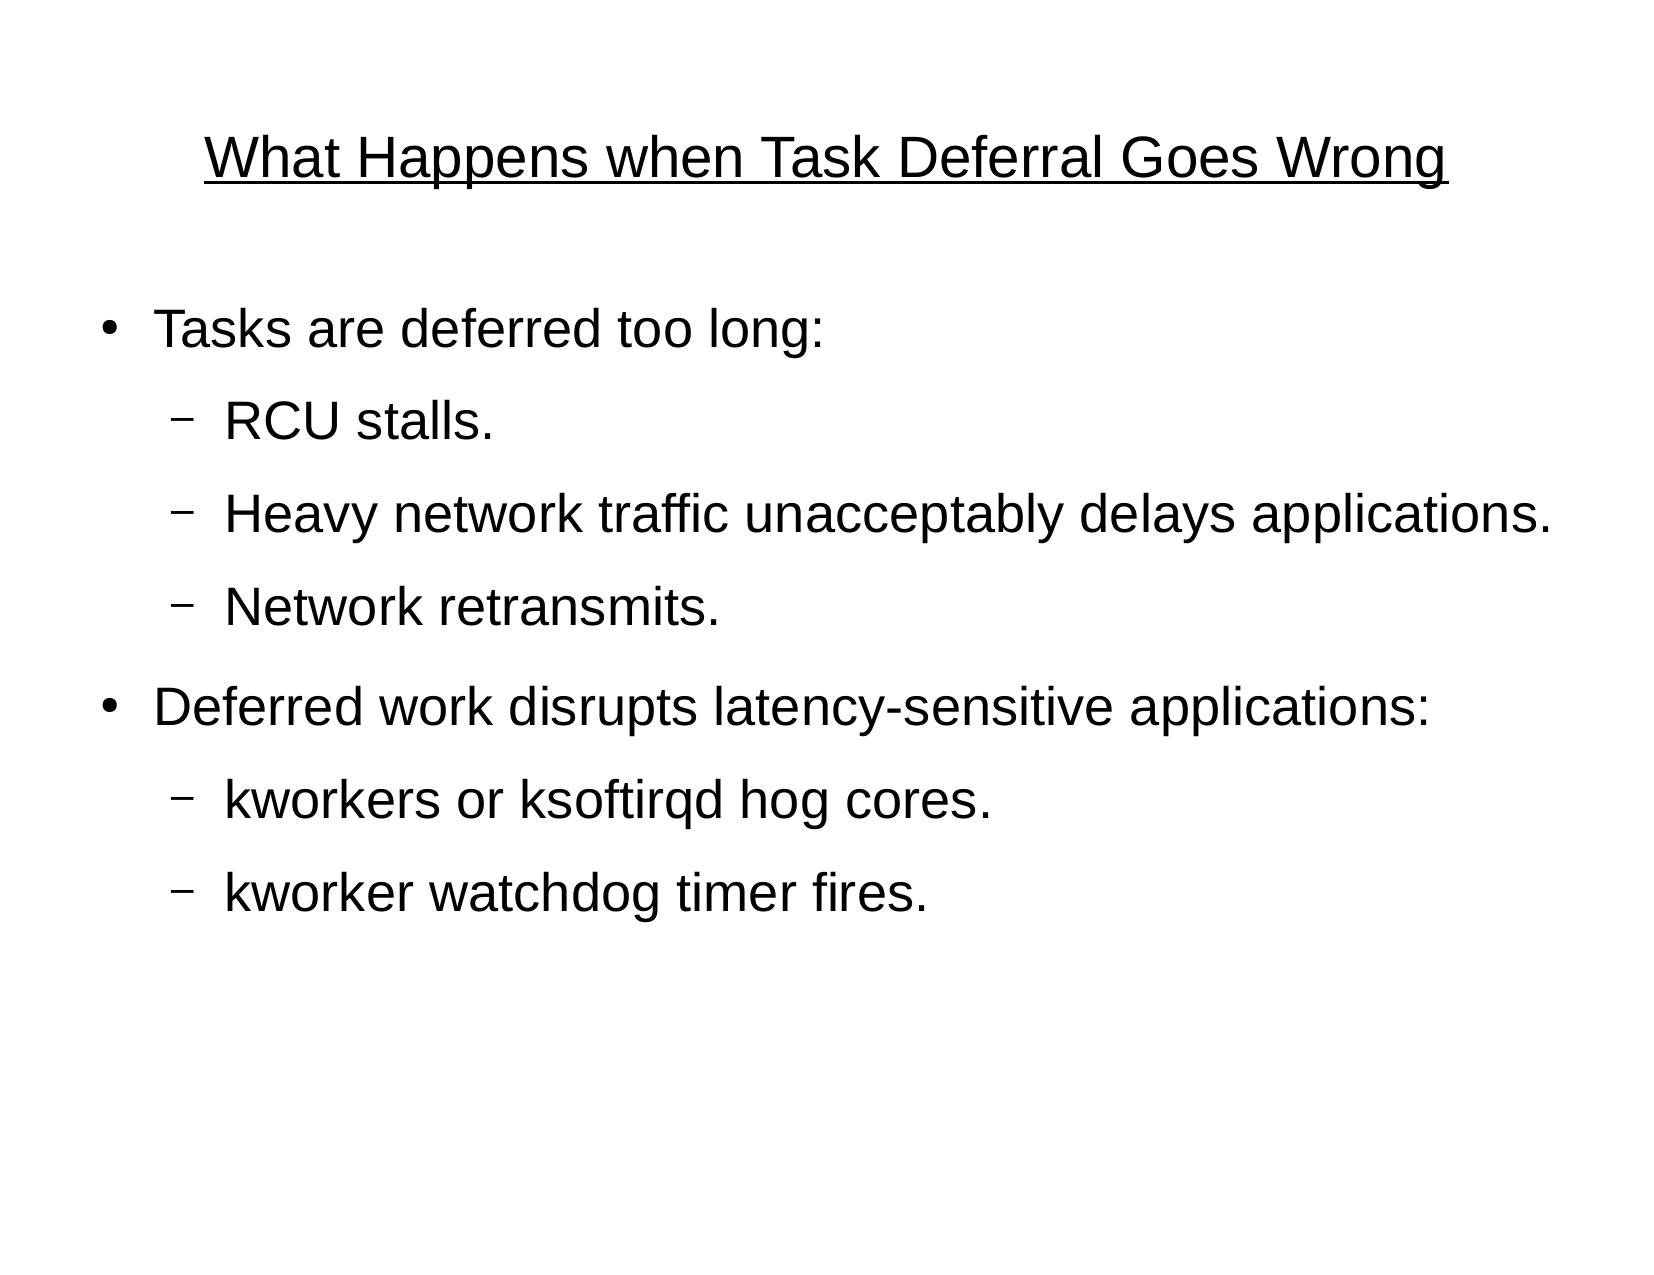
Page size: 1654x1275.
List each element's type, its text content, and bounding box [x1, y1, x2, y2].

list Tasks are deferred too long: RCU stalls. Heavy network traffic unacceptably delays applications. Network retransmits. Deferred work disrupts latency-sensitive applications: kworkers or ksoftirqd hog cores. kworker watchdog timer fires. [82, 298, 1571, 1038]
title What Happens when Task Deferral Goes Wrong [82, 50, 1571, 264]
